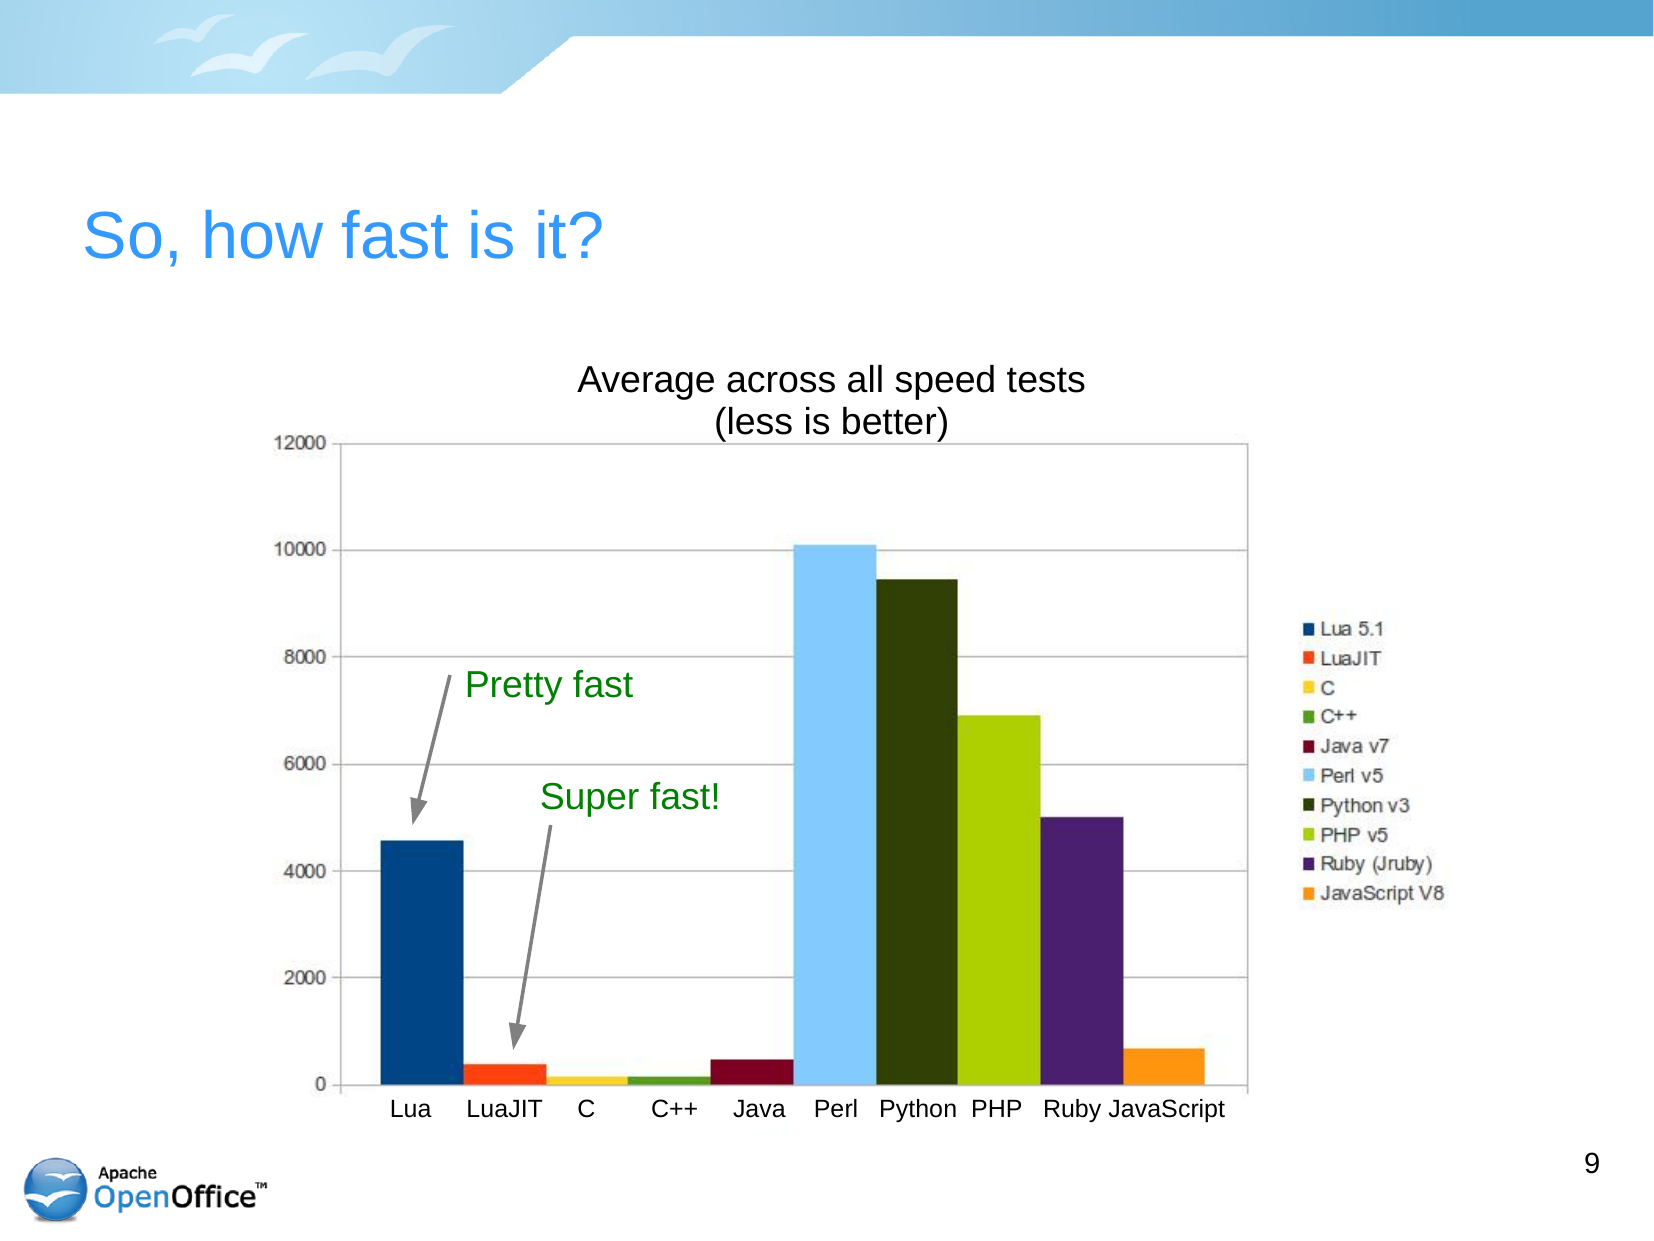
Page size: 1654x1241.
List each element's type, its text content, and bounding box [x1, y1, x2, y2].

text_box Average across all speed tests (less is better) [562, 351, 1102, 451]
title So, how fast is it? [82, 132, 1571, 340]
text_box Super fast! [525, 768, 736, 826]
picture [0, 0, 1654, 1241]
text_box Pretty fast [450, 655, 649, 713]
text_box Lua LuaJIT C C++ Java Perl Python PHP Ruby JavaScript [375, 1087, 1243, 1131]
